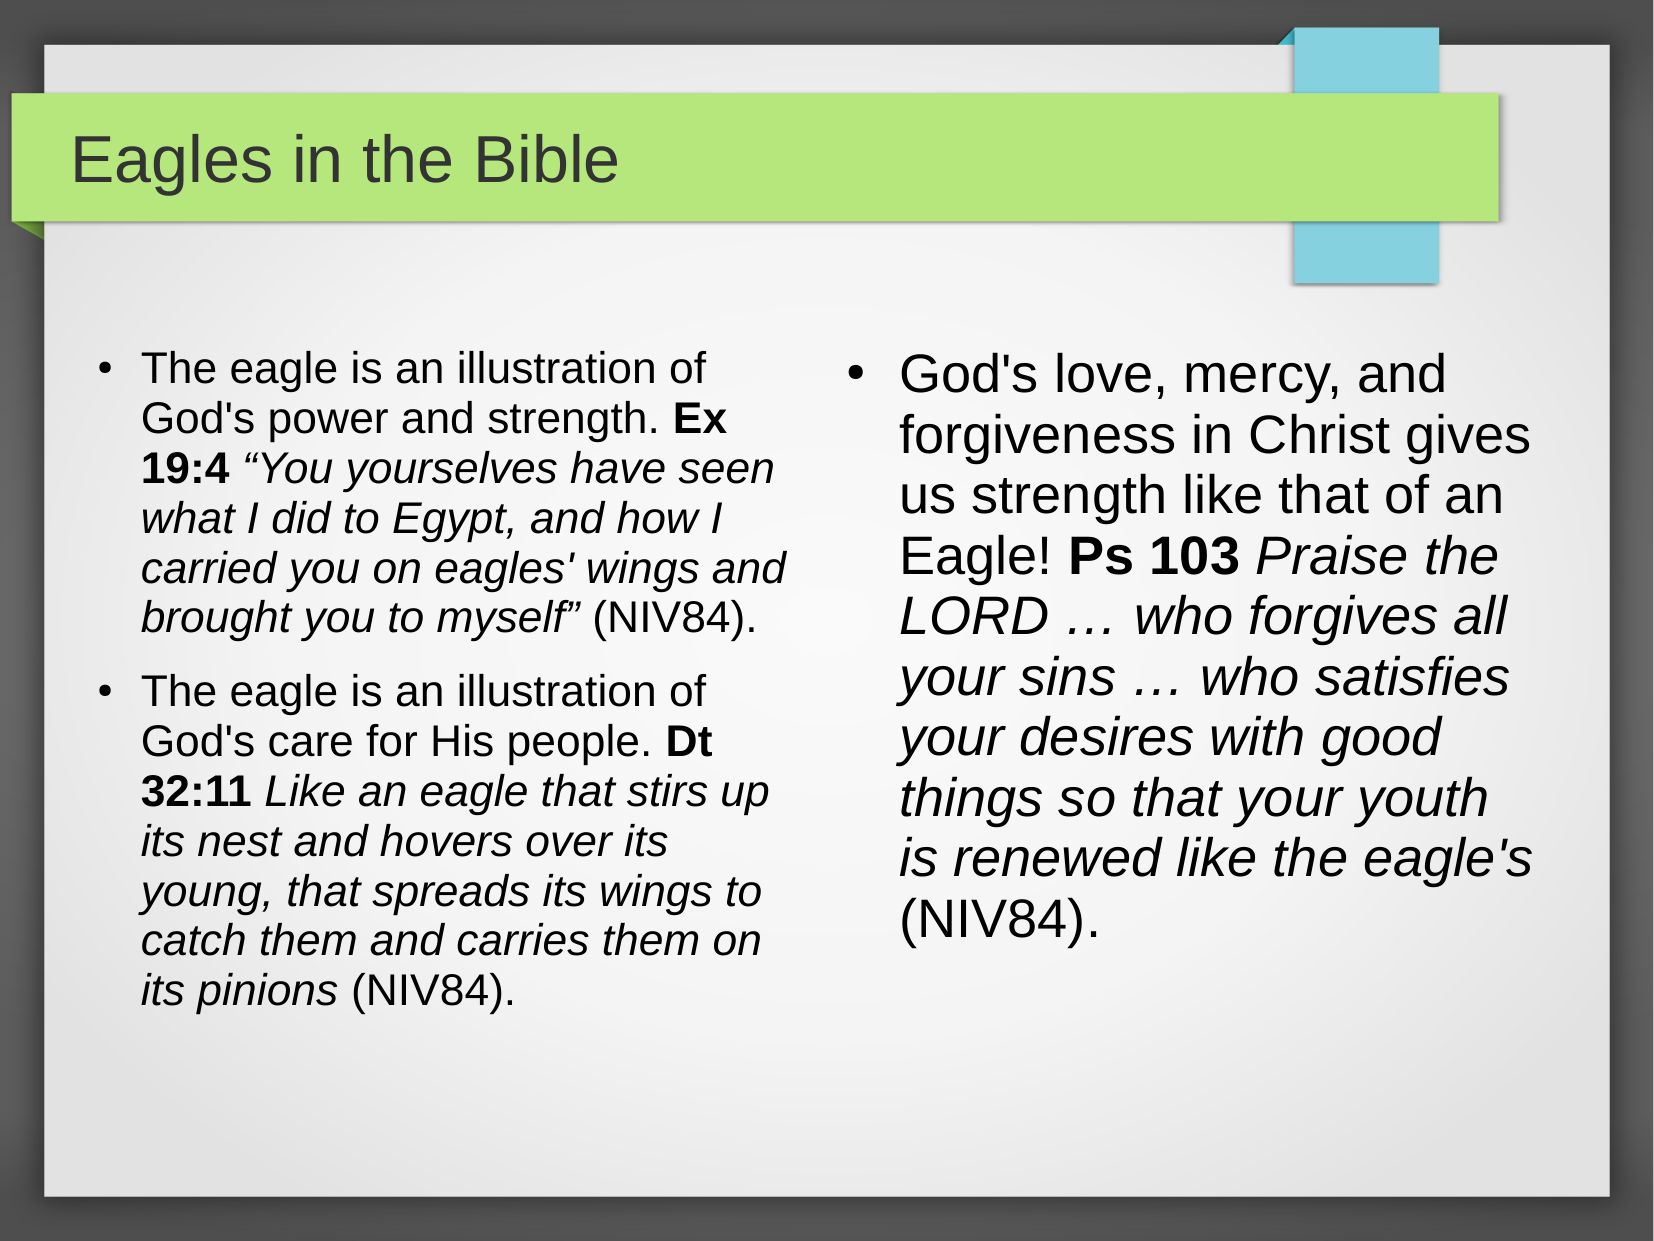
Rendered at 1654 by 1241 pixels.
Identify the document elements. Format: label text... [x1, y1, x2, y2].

list The eagle is an illustration of God's power and strength. Ex 19:4 “You yourselves have seen what I did to Egypt, and how I carried you on eagles' wings and brought you to myself” (NIV84). The eagle is an illustration of God's care for His people. Dt 32:11 Like an eagle that stirs up its nest and hovers over its young, that spreads its wings to catch them and carries them on its pinions (NIV84). [82, 343, 793, 1063]
picture [0, 0, 1654, 1241]
title Eagles in the Bible [70, 106, 1229, 213]
list God's love, mercy, and forgiveness in Christ gives us strength like that of an Eagle! Ps 103 Praise the LORD … who forgives all your sins … who satisfies your desires with good things so that your youth is renewed like the eagle's (NIV84). [828, 343, 1539, 1063]
